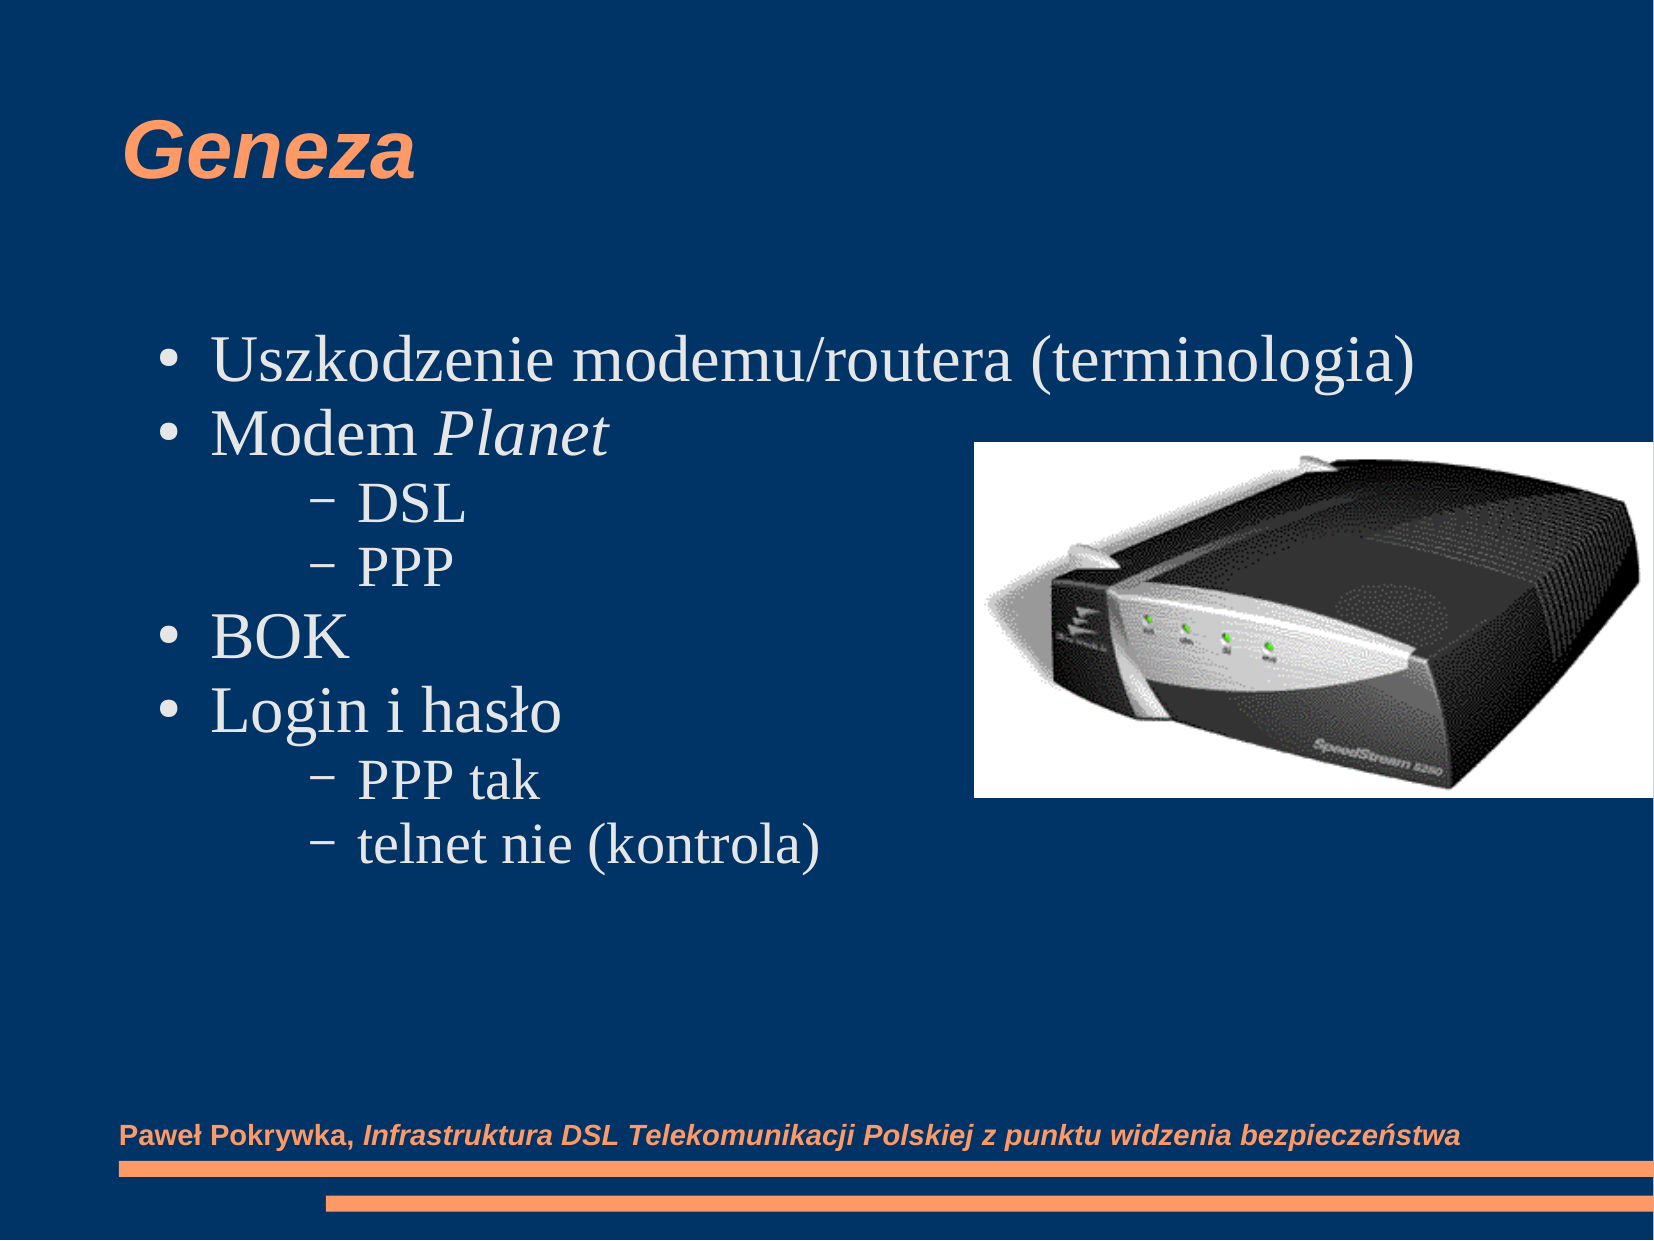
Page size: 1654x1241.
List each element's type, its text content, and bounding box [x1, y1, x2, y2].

picture [974, 442, 1654, 798]
list Uszkodzenie modemu/routera (terminologia) Modem Planet DSL PPP BOK Login i hasło PPP tak telnet nie (kontrola) [121, 322, 1561, 1111]
text_box Paweł Pokrywka, Infrastruktura DSL Telekomunikacji Polskiej z punktu widzenia bezpieczeństwa [104, 1111, 1623, 1160]
title Geneza [121, 46, 1534, 254]
